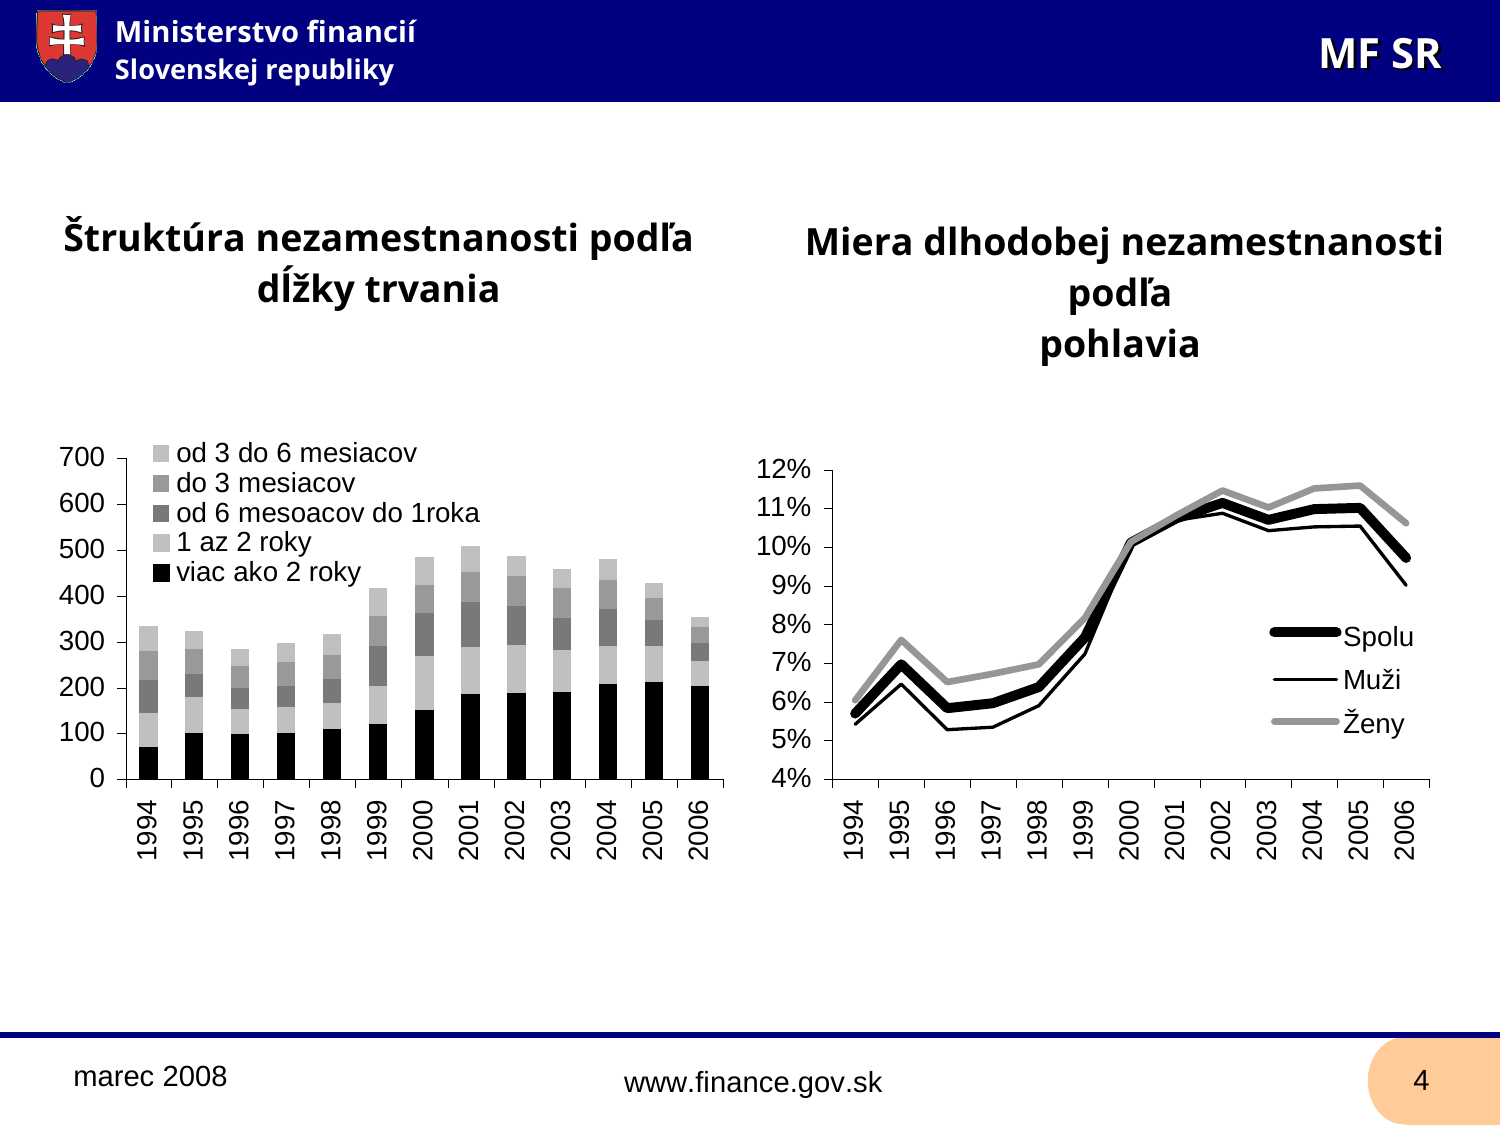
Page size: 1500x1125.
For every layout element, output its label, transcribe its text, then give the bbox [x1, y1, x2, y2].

text_box Štruktúra nezamestnanosti podľa dĺžky trvania [41, 204, 727, 322]
picture [41, 420, 736, 880]
picture [738, 432, 1441, 880]
text_box Miera dlhodobej nezamestnanosti podľa pohlavia [750, 207, 1500, 377]
